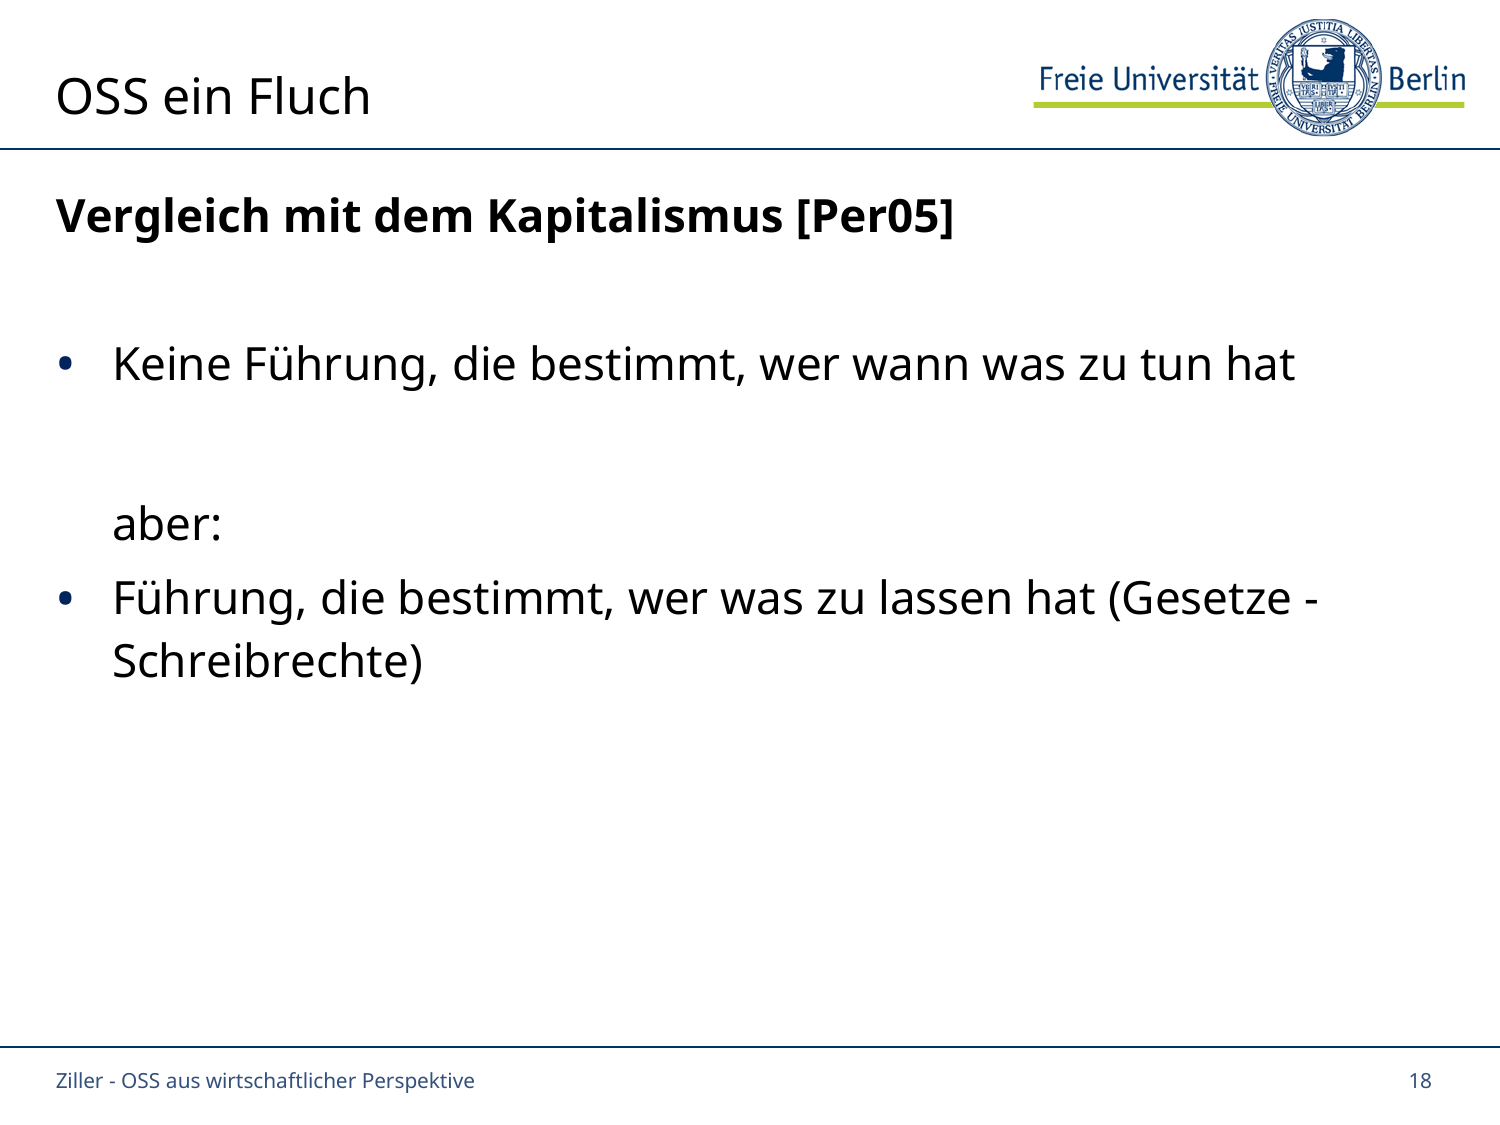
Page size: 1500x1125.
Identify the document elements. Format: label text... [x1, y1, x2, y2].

picture [1033, 19, 1470, 137]
title OSS ein Fluch [41, 0, 1016, 138]
list Vergleich mit dem Kapitalismus [Per05] Keine Führung, die bestimmt, wer wann was zu tun hat aber: Führung, die bestimmt, wer was zu lassen hat (Gesetze - Schreibrechte) [41, 175, 1447, 1039]
